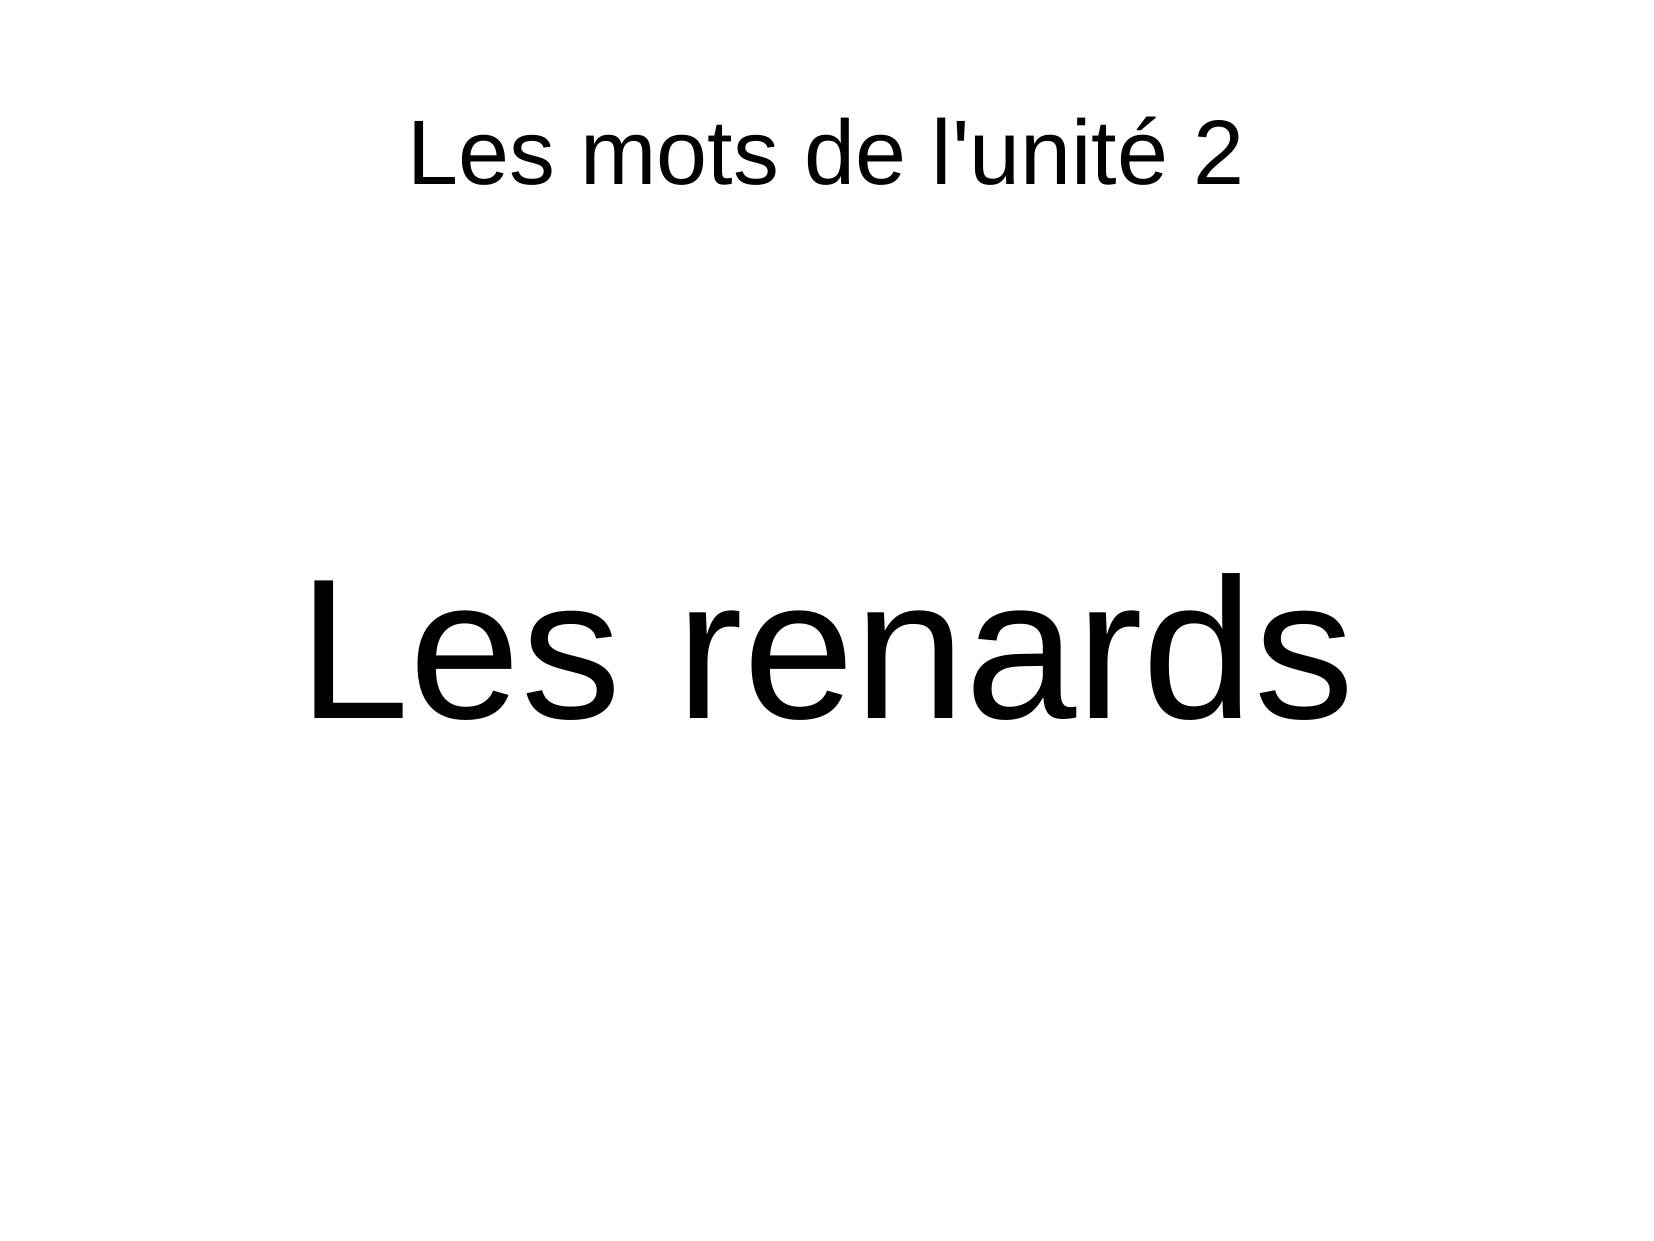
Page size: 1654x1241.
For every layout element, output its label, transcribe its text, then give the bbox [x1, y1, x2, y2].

subtitle Les renards [82, 290, 1571, 1010]
title Les mots de l'unité 2 [82, 49, 1571, 257]
